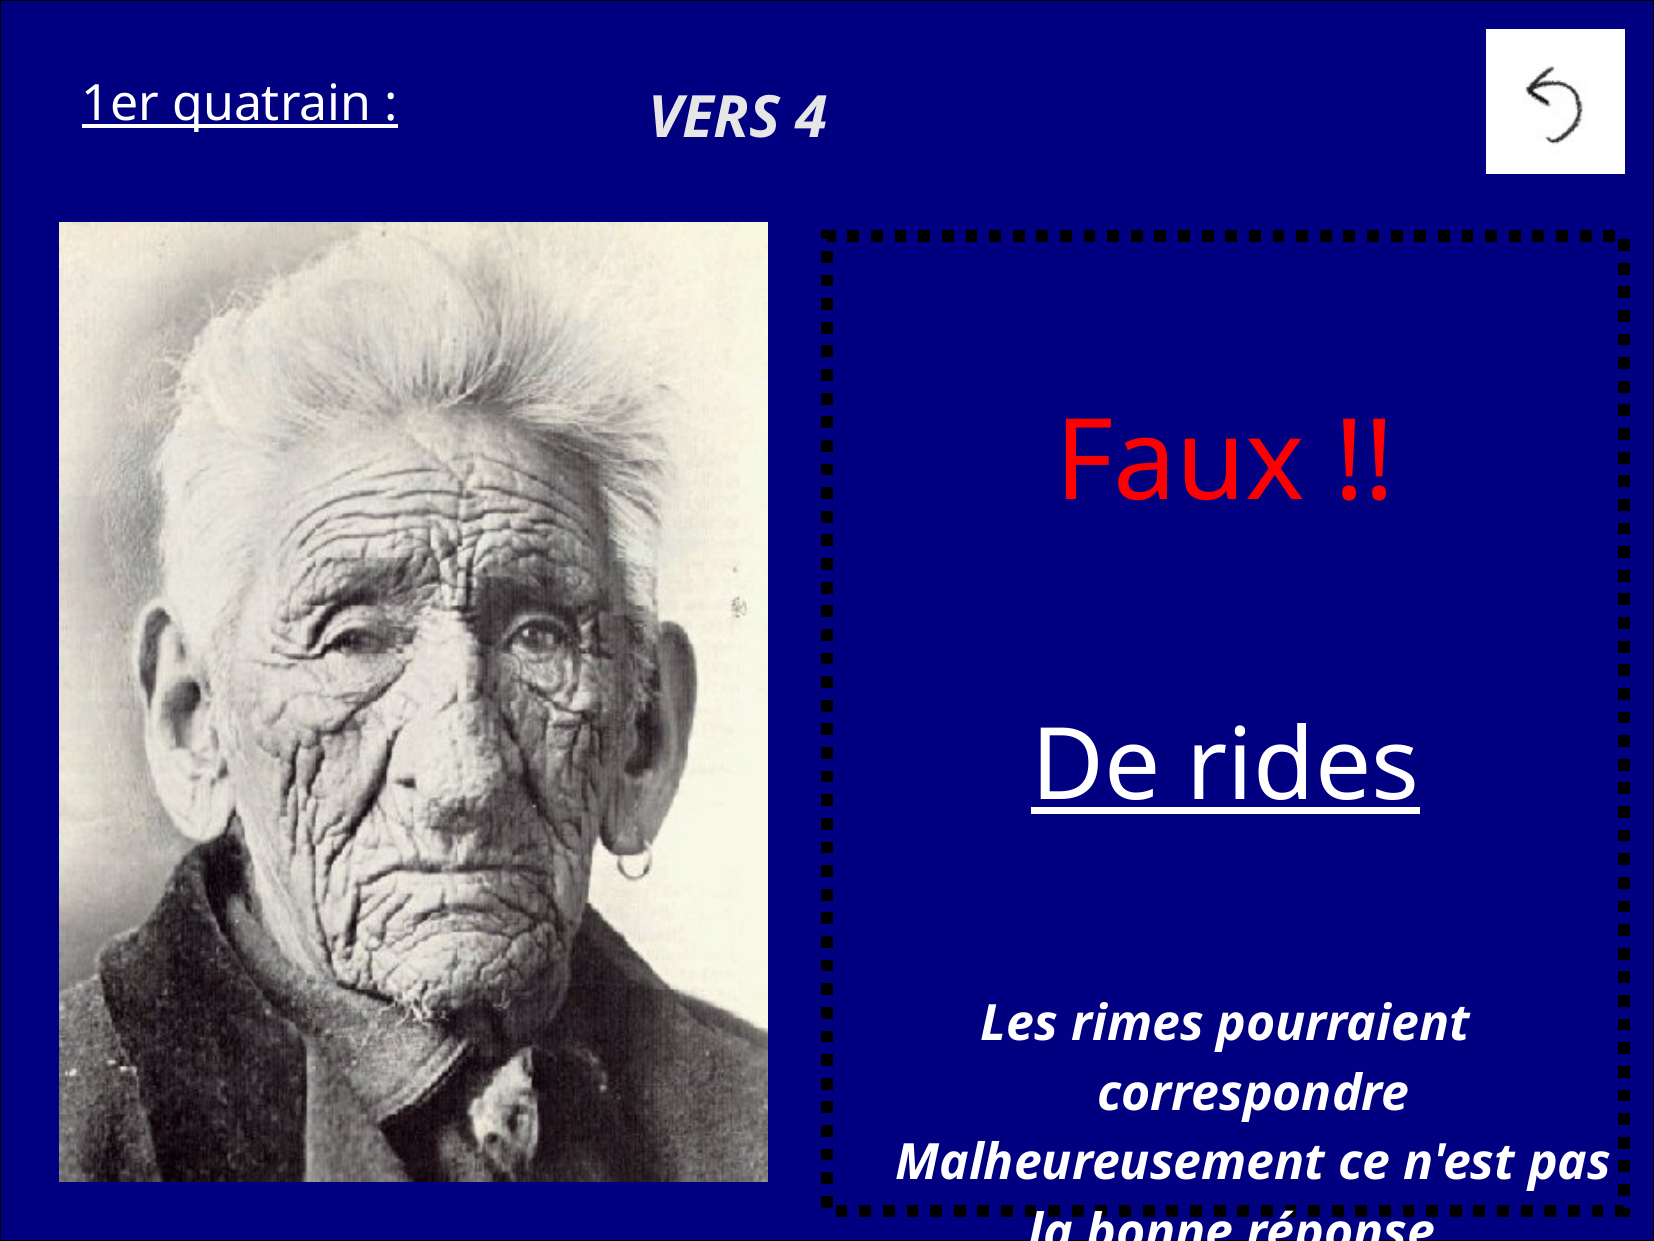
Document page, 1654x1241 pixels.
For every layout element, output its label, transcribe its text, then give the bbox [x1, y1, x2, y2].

text_box [1277, 1227, 1285, 1233]
text_box 1er quatrain : [67, 59, 562, 158]
text_box [1155, 1227, 1165, 1241]
text_box VERS 4 [590, 59, 886, 171]
text_box [1126, 1227, 1136, 1241]
text_box [1096, 1227, 1106, 1241]
text_box [1216, 1227, 1224, 1233]
text_box [1185, 1227, 1195, 1241]
text_box [1053, 1227, 1062, 1241]
list Faux !! De rides Les rimes pourraient correspondre Malheureusement ce n'est pas la bonne réponse... [826, 236, 1625, 1211]
text_box [1334, 1227, 1344, 1241]
picture [59, 222, 768, 1182]
text_box [1363, 1227, 1373, 1241]
text_box [1418, 1227, 1426, 1233]
text_box [1038, 1211, 1095, 1241]
text_box [1304, 1227, 1314, 1241]
text_box [0, 0, 1654, 1241]
picture [1486, 29, 1625, 174]
